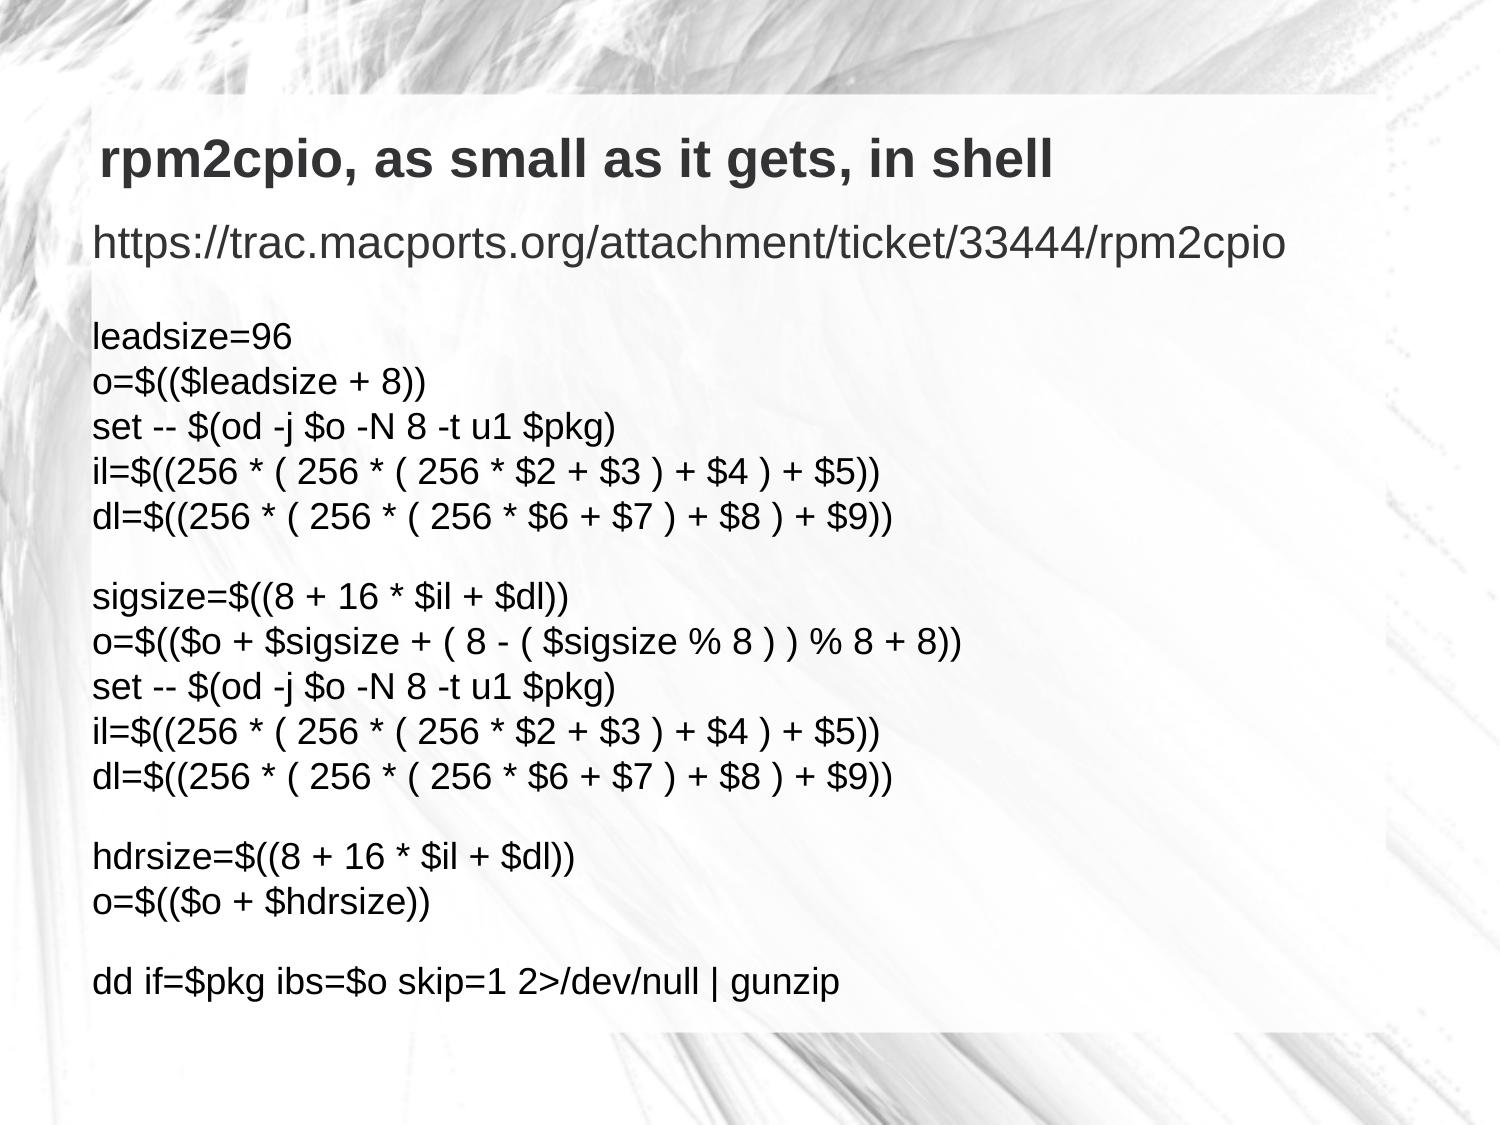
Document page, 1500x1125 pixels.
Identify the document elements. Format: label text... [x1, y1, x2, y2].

title rpm2cpio, as small as it gets, in shell [60, 108, 1351, 211]
text_box https://trac.macports.org/attachment/ticket/33444/rpm2cpio leadsize=96 o=$(($leadsize + 8)) set -- $(od -j $o -N 8 -t u1 $pkg) il=$((256 * ( 256 * ( 256 * $2 + $3 ) + $4 ) + $5)) dl=$((256 * ( 256 * ( 256 * $6 + $7 ) + $8 ) + $9)) sigsize=$((8 + 16 * $il + $dl)) o=$(($o + $sigsize + ( 8 - ( $sigsize % 8 ) ) % 8 + 8)) set -- $(od -j $o -N 8 -t u1 $pkg) il=$((256 * ( 256 * ( 256 * $2 + $3 ) + $4 ) + $5)) dl=$((256 * ( 256 * ( 256 * $6 + $7 ) + $8 ) + $9)) hdrsize=$((8 + 16 * $il + $dl)) o=$(($o + $hdrsize)) dd if=$pkg ibs=$o skip=1 2>/dev/null | gunzip [77, 197, 1411, 916]
picture [0, 0, 1500, 1125]
